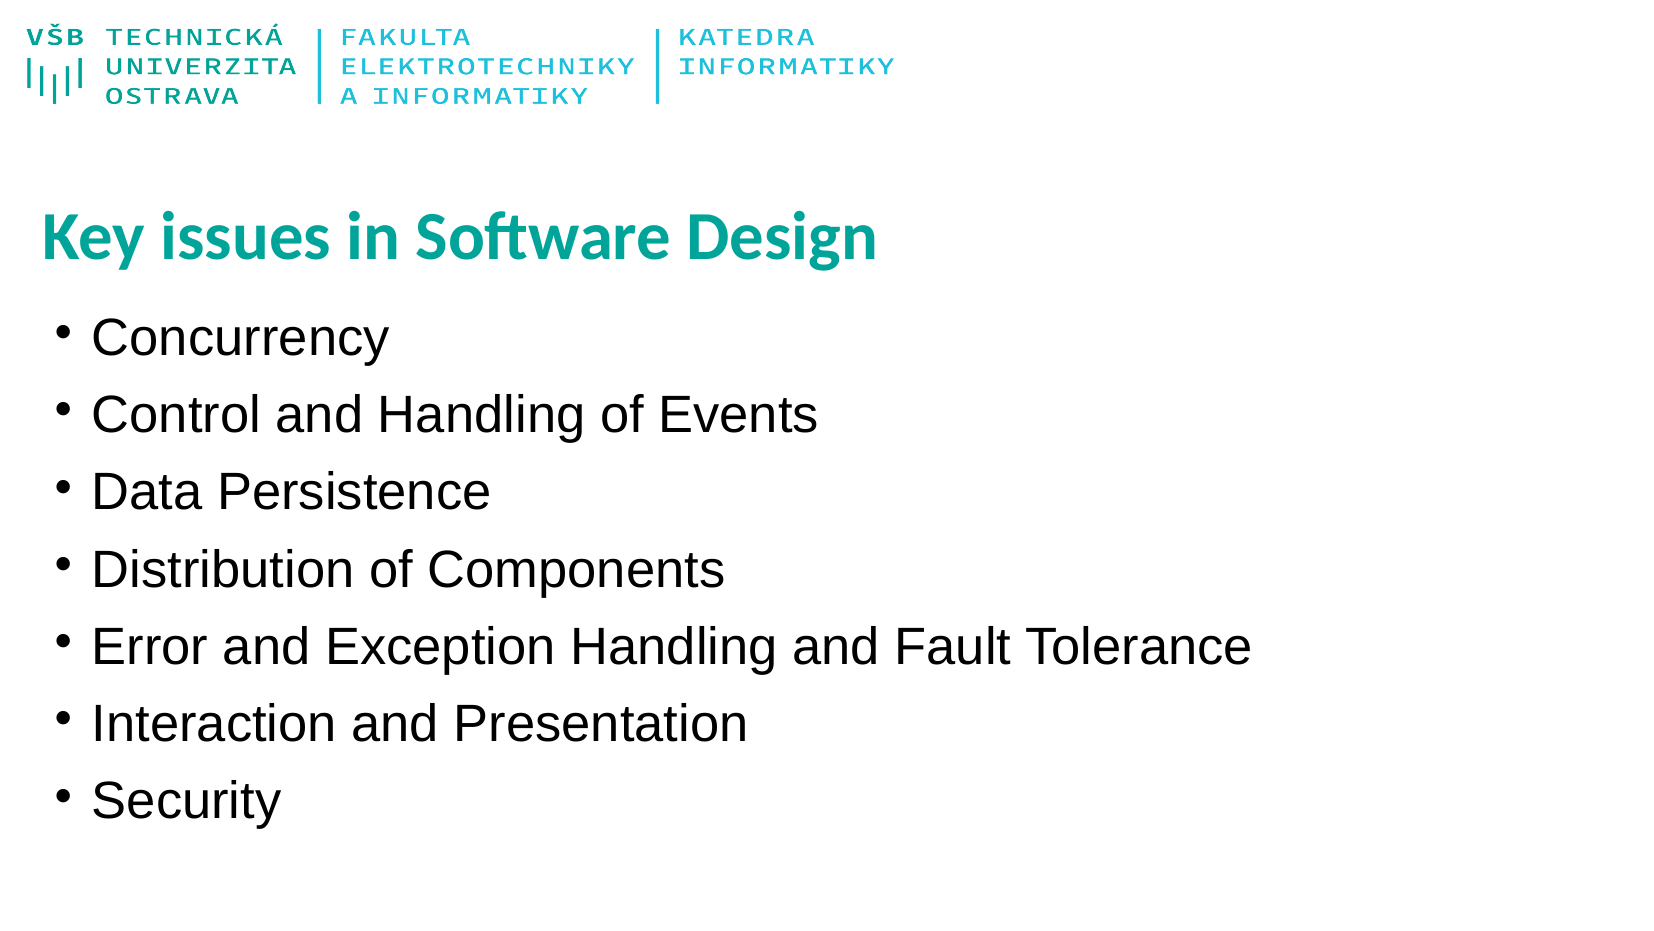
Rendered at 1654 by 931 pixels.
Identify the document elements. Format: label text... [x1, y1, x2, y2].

picture [26, 23, 894, 104]
title Key issues in Software Design [27, 142, 1628, 282]
list Concurrency Control and Handling of Events Data Persistence Distribution of Components Error and Exception Handling and Fault Tolerance Interaction and Presentation Security [27, 302, 1628, 842]
